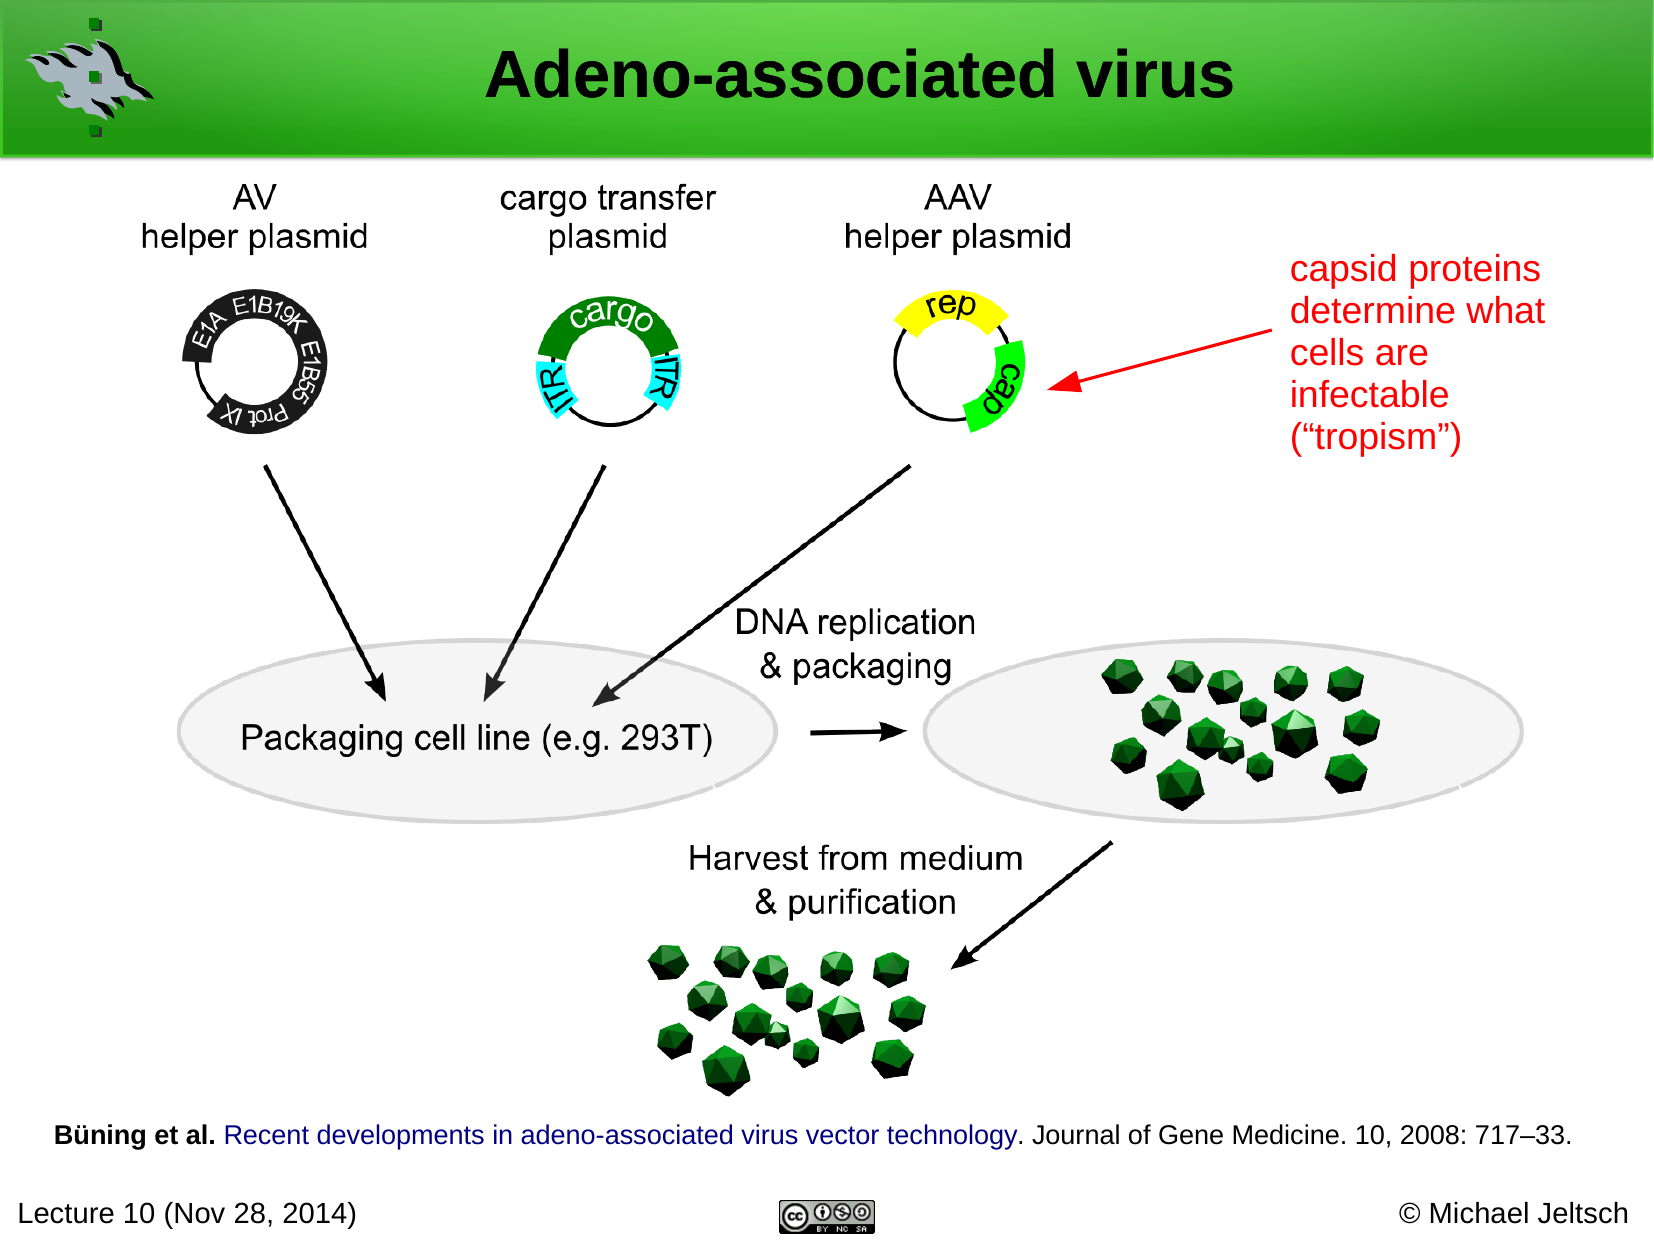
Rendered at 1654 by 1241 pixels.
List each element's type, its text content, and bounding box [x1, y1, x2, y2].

title Adeno-associated virus [240, 29, 1481, 120]
text_box Büning et al. Recent developments in adeno-associated virus vector technology. Journal of Gene Medicine. 10, 2008: 717–33. [39, 1112, 1615, 1158]
text_box capsid proteins determine what cells are infectable (“tropism”) [1275, 240, 1561, 465]
picture [779, 1200, 875, 1234]
picture [135, 176, 1531, 1104]
